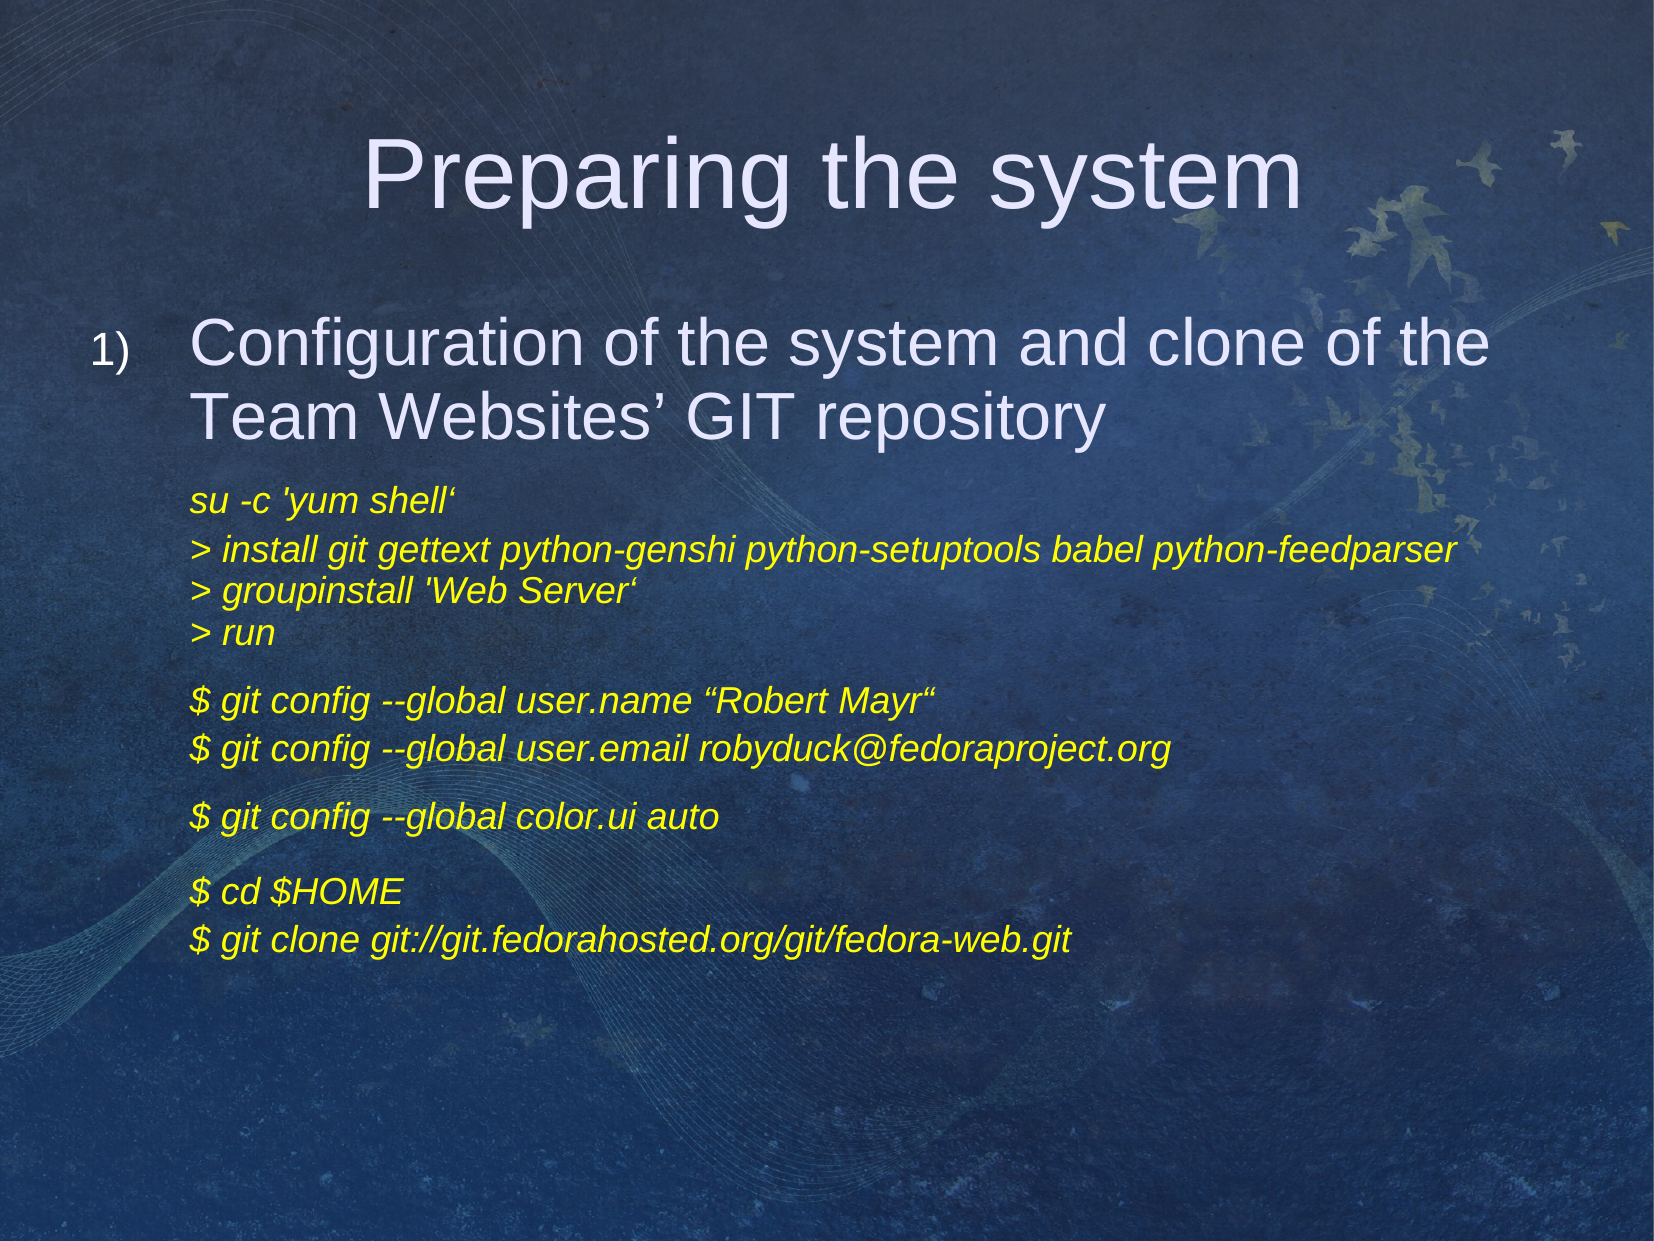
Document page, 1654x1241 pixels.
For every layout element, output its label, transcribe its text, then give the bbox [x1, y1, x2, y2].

text_box Preparing the system Configuration of the system and clone of the Team Websites’ GIT repository su -c 'yum shell‘ > install git gettext python-genshi python-setuptools babel python-feedparser > groupinstall 'Web Server‘ > run $ git config --global user.name “Robert Mayr“ $ git config --global user.email robyduck@fedoraproject.org $ git config --global color.ui auto $ cd $HOME $ git clone git://git.fedorahosted.org/git/fedora-web.git [89, 100, 1578, 1015]
picture [0, 0, 1654, 1241]
